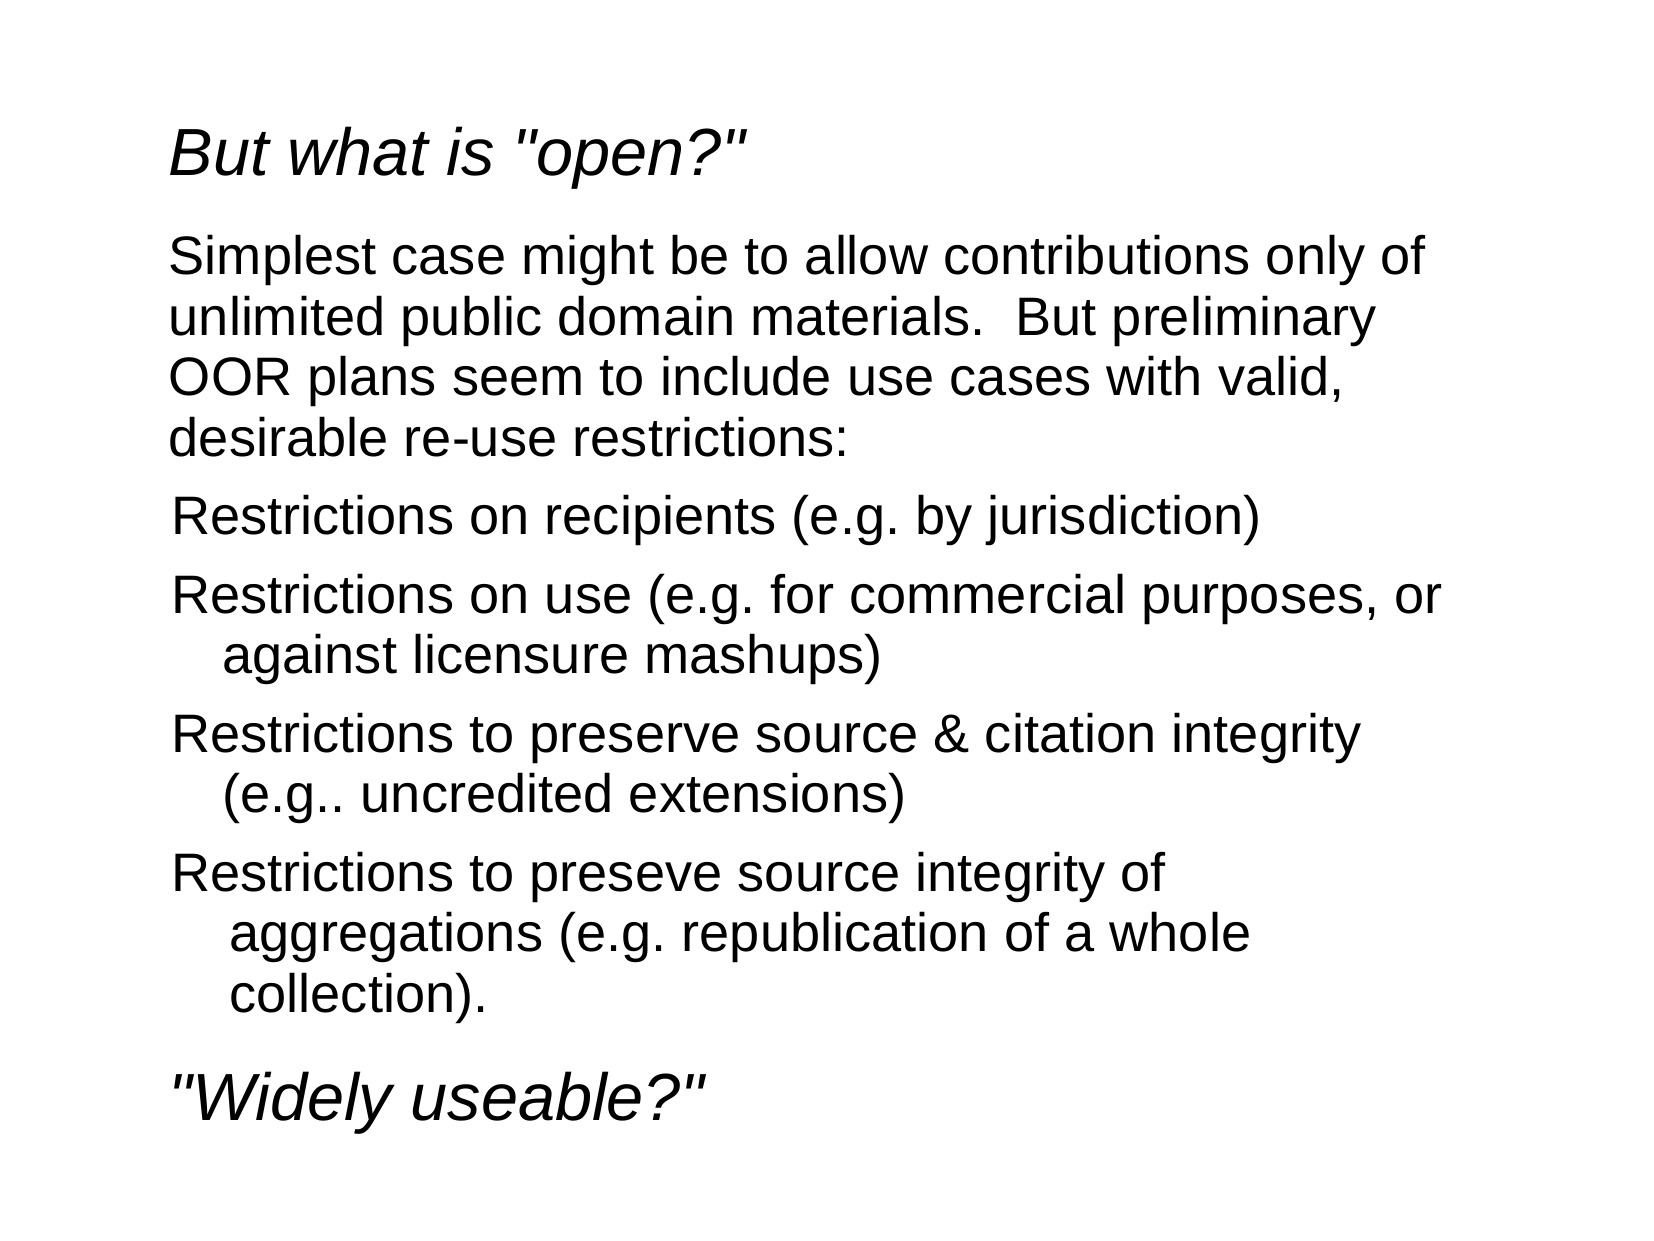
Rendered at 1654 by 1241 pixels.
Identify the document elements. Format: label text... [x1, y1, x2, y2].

text_box But what is "open?" Simplest case might be to allow contributions only of unlimited public domain materials. But preliminary OOR plans seem to include use cases with valid, desirable re-use restrictions: Restrictions on recipients (e.g. by jurisdiction) Restrictions on use (e.g. for commercial purposes, or against licensure mashups) Restrictions to preserve source & citation integrity (e.g.. uncredited extensions) Restrictions to preseve source integrity of aggregations (e.g. republication of a whole collection). "Widely useable?" [153, 107, 1498, 1168]
text_box [664, 359, 779, 482]
